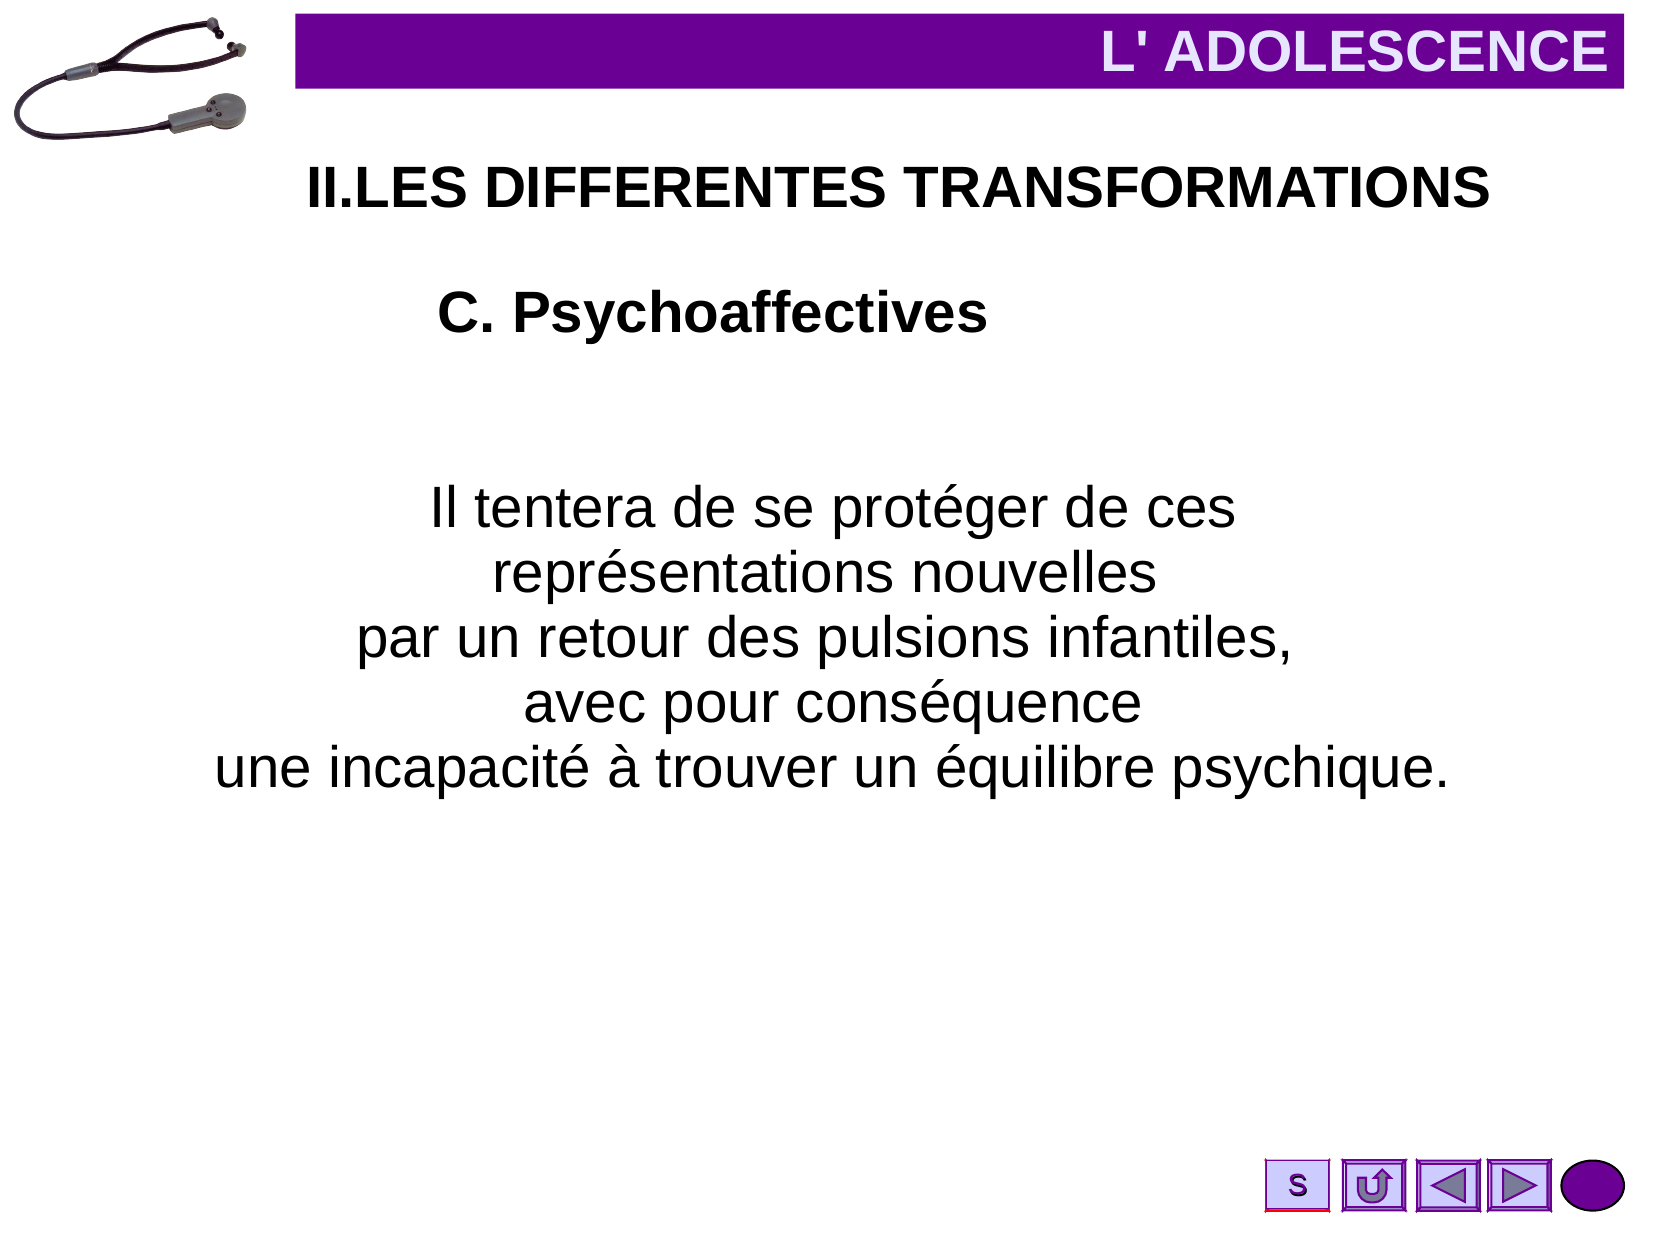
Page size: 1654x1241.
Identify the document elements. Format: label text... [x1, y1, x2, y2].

picture [8, 8, 260, 153]
text_box [1561, 1160, 1625, 1211]
text_box Il tentera de se protéger de ces représentations nouvelles par un retour des pulsions infantiles, avec pour conséquence une incapacité à trouver un équilibre psychique. [102, 474, 1565, 799]
text_box C. Psychoaffectives [422, 272, 1005, 353]
text_box II.LES DIFFERENTES TRANSFORMATIONS [291, 147, 1506, 230]
text_box L' ADOLESCENCE [295, 13, 1625, 89]
